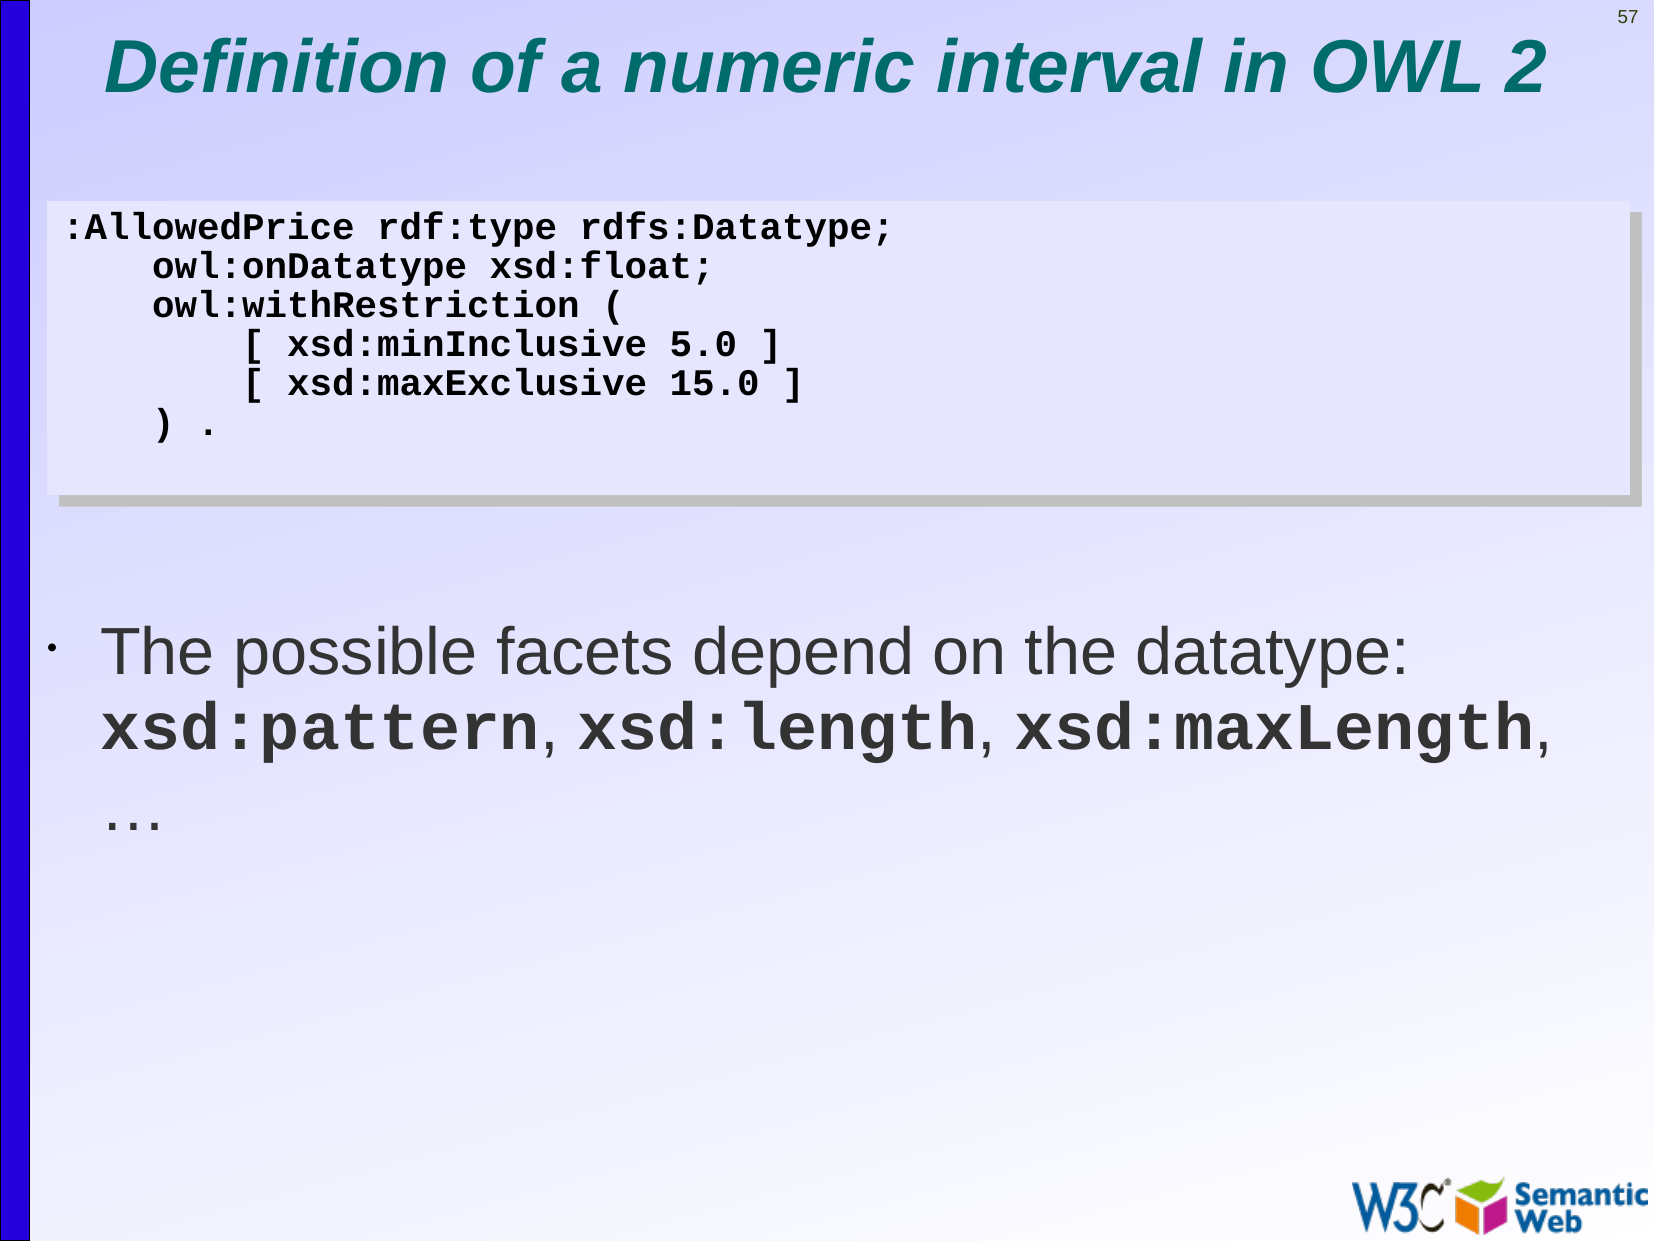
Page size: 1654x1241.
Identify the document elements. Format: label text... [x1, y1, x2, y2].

title Definition of a numeric interval in OWL 2 [0, 5, 1654, 125]
list The possible facets depend on the datatype: xsd:pattern, xsd:length, xsd:maxLength, … [29, 614, 1624, 910]
picture [1352, 1175, 1648, 1235]
text_box :AllowedPrice rdf:type rdfs:Datatype; owl:onDatatype xsd:float; owl:withRestriction ( [ xsd:minInclusive 5.0 ] [ xsd:maxExclusive 15.0 ] ) . [47, 200, 1630, 496]
